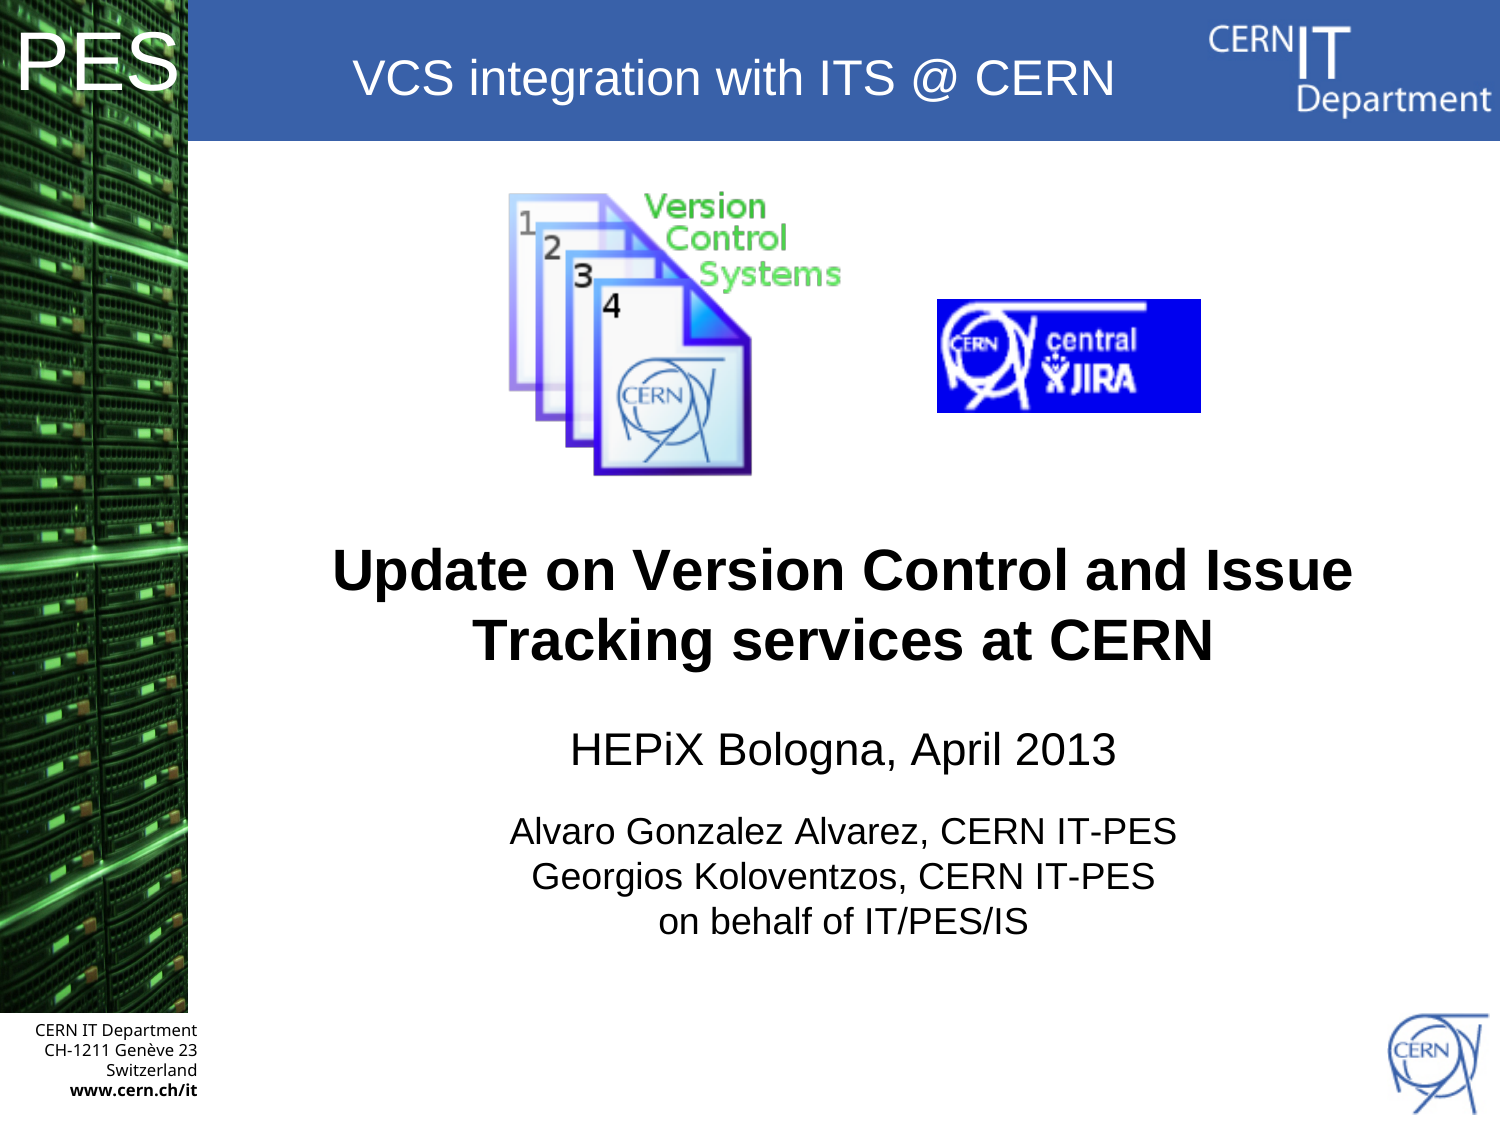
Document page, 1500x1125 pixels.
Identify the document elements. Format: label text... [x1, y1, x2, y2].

text_box VCS integration with ITS @ CERN [337, 37, 1132, 113]
picture [487, 149, 863, 524]
picture [937, 299, 1201, 413]
text_box HEPiX Bologna, April 2013 Alvaro Gonzalez Alvarez, CERN IT-PES Georgios Koloventzos, CERN IT-PES on behalf of IT/PES/IS [187, 712, 1500, 950]
text_box Update on Version Control and Issue Tracking services at CERN [262, 524, 1426, 751]
picture [1387, 1012, 1490, 1115]
picture [0, 0, 1500, 1013]
